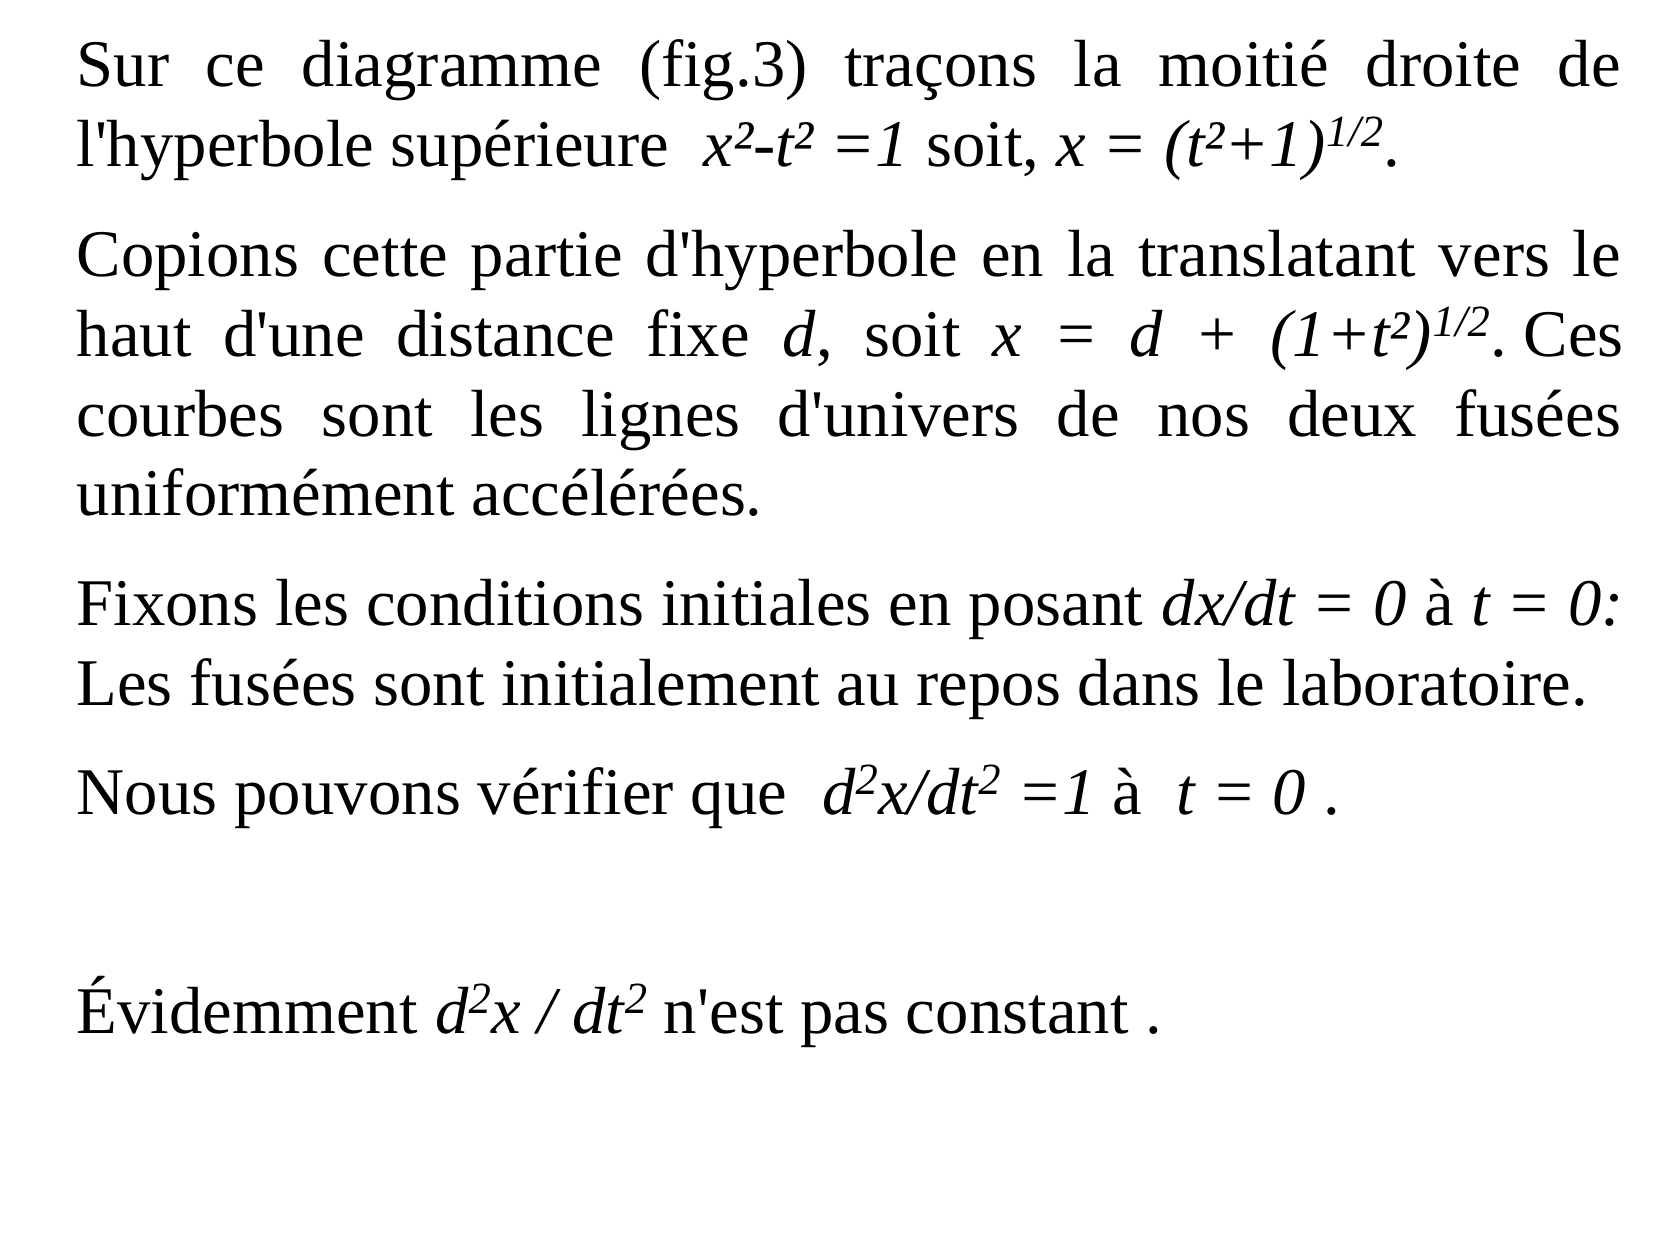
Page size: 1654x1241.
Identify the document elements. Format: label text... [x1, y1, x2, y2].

text_box Sur ce diagramme (fig.3) traçons la moitié droite de l'hyperbole supérieure x²-t² =1 soit, x = (t²+1)1/2. Copions cette partie d'hyperbole en la translatant vers le haut d'une distance fixe d, soit x = d + (1+t²)1/2. Ces courbes sont les lignes d'univers de nos deux fusées uniformément accélérées. Fixons les conditions initiales en posant dx/dt = 0 à t = 0: Les fusées sont initialement au repos dans le laboratoire. Nous pouvons vérifier que d2x/dt2 =1 à t = 0 . Évidemment d2x / dt2 n'est pas constant . [61, 12, 1639, 1064]
